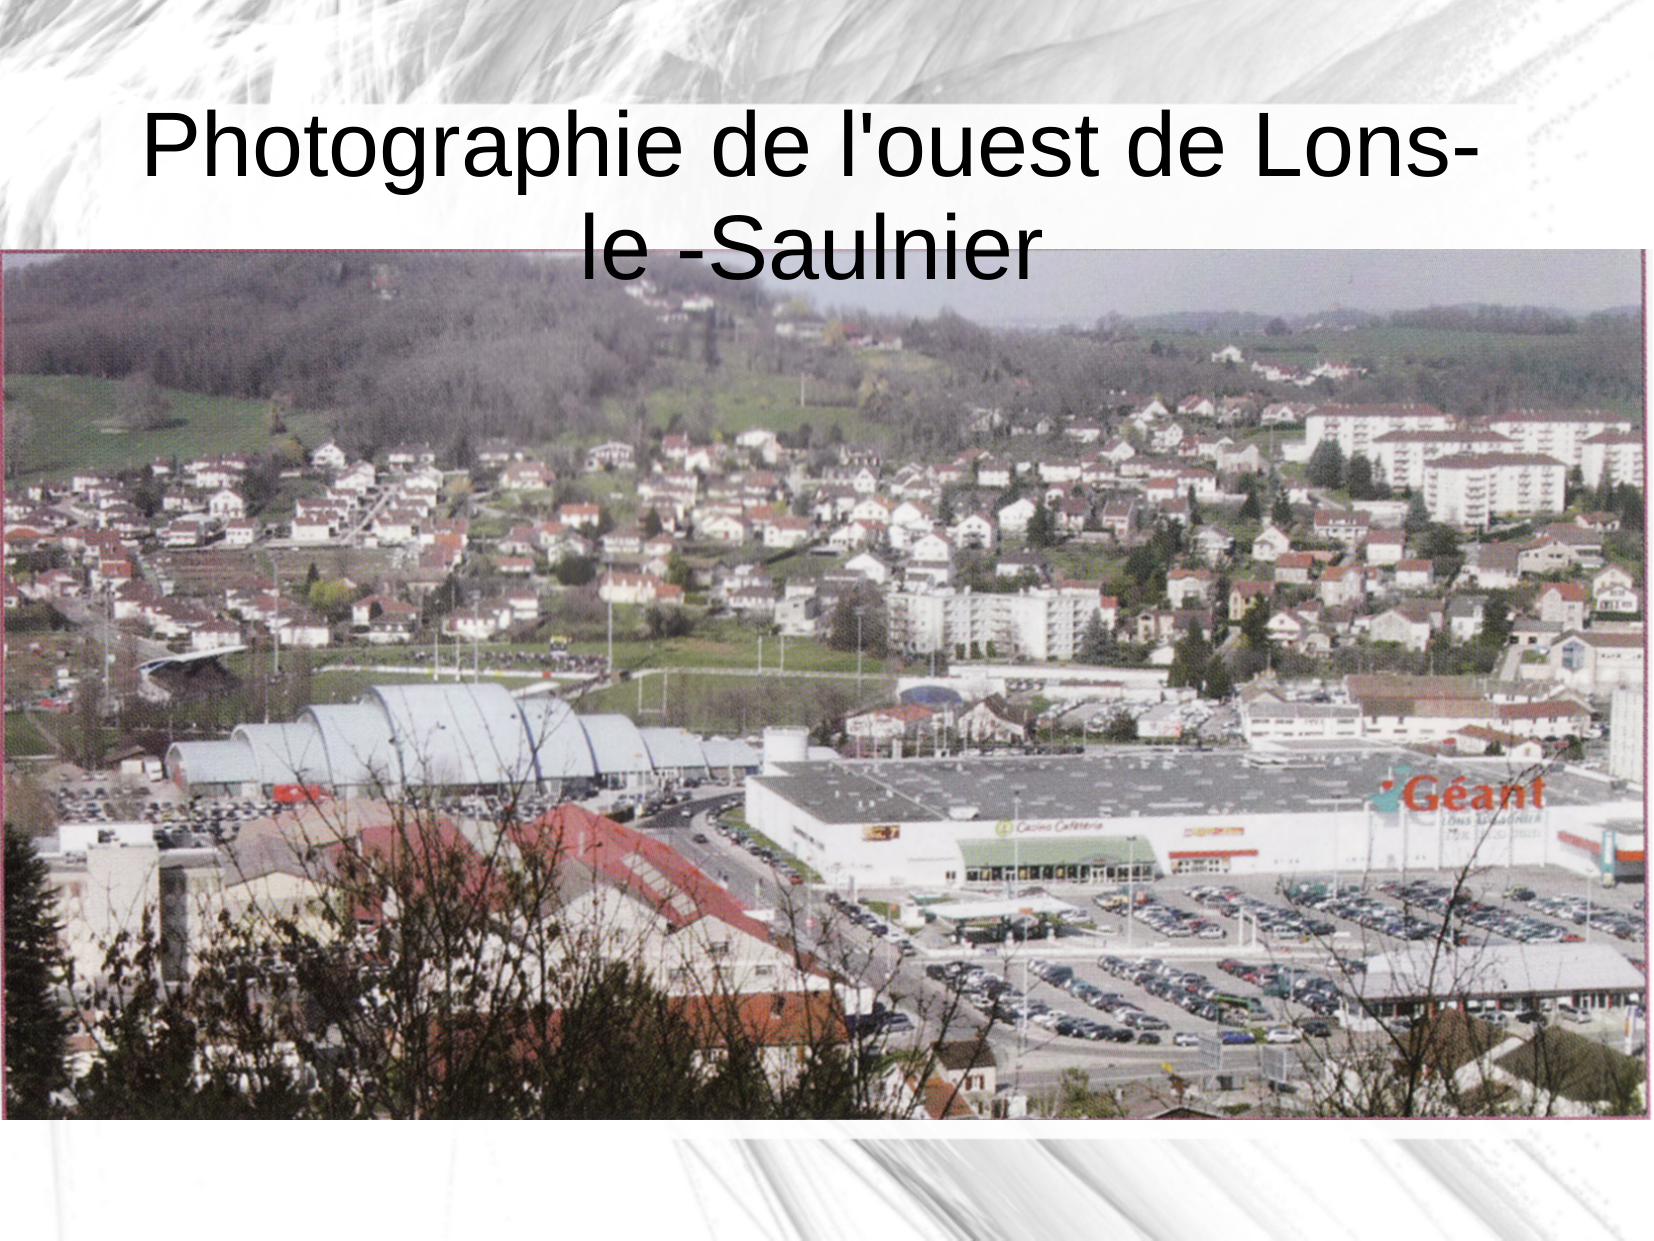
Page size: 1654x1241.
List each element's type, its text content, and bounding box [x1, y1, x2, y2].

title Photographie de l'ouest de Lons-le -Saulnier [118, 93, 1506, 299]
picture [0, 0, 1654, 1241]
